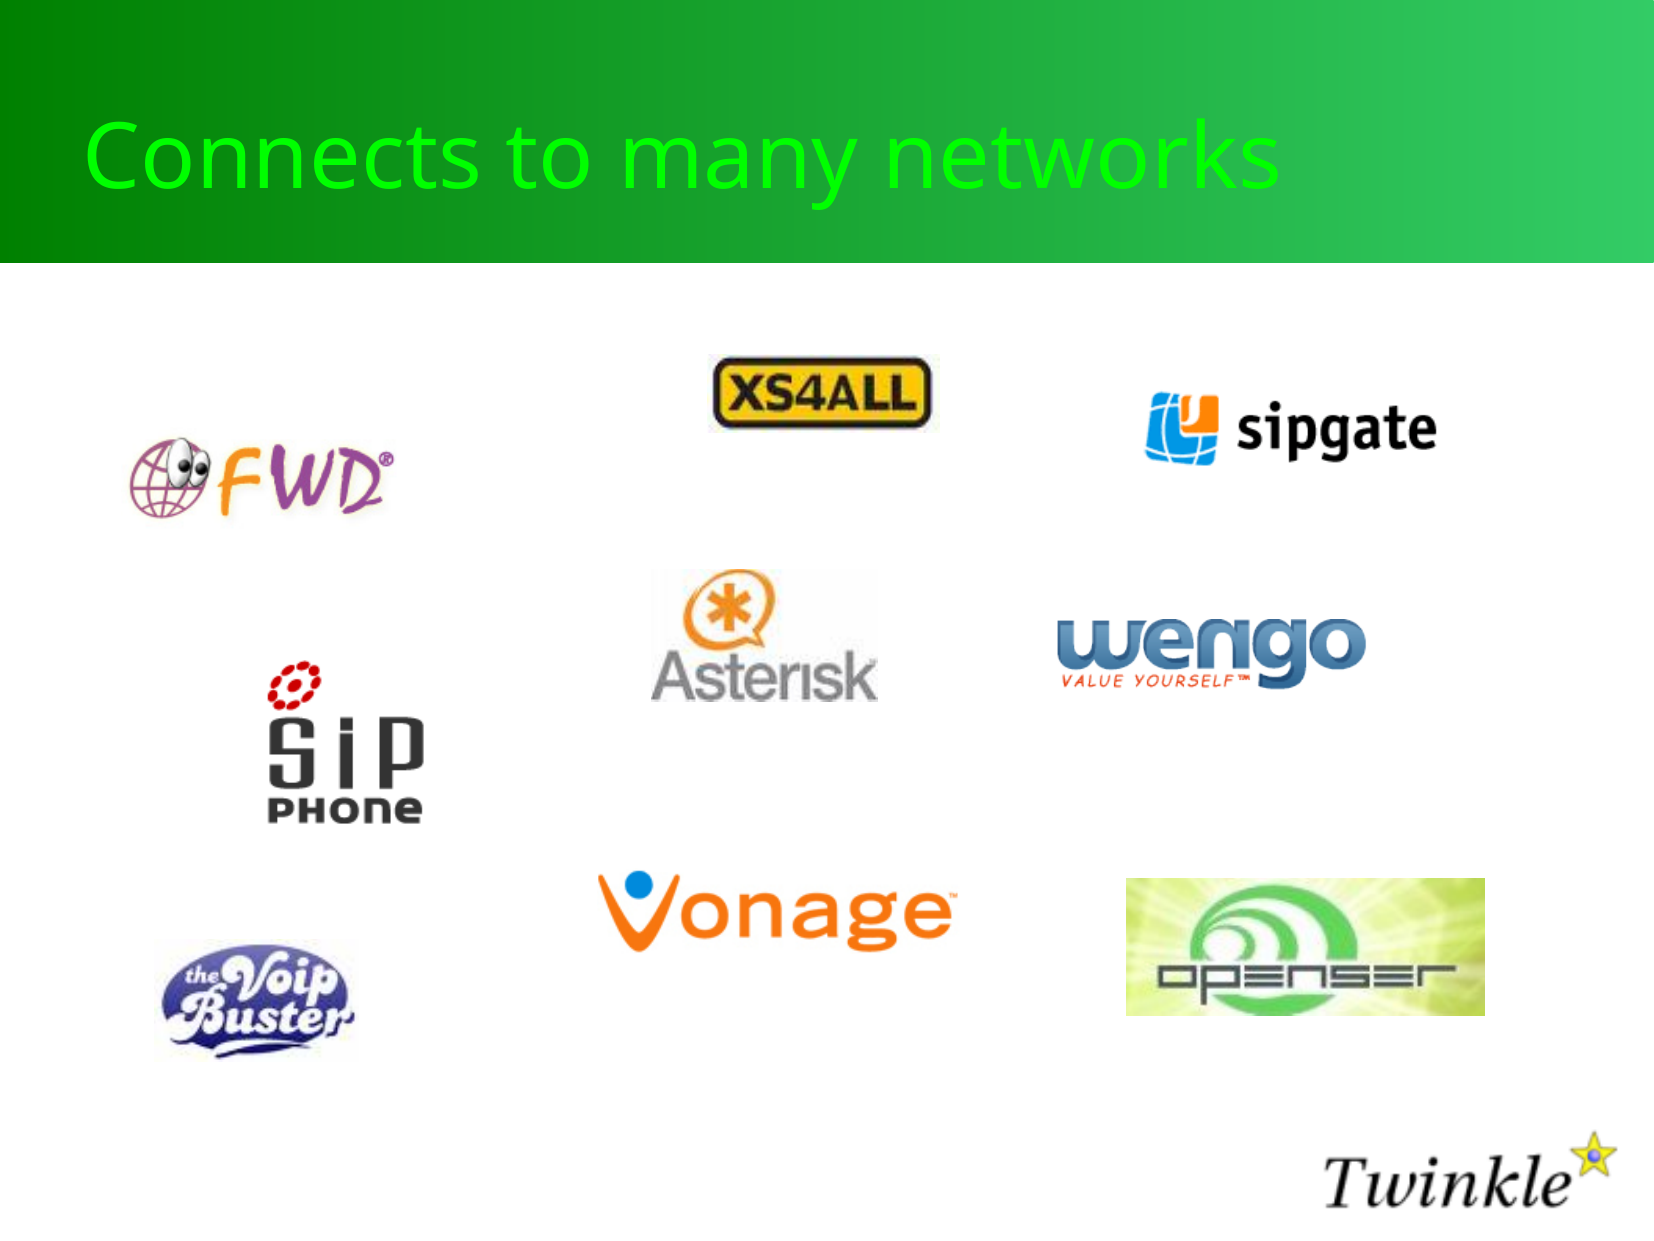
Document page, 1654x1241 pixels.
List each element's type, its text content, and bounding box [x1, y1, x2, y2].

picture [1126, 878, 1485, 1016]
picture [265, 659, 427, 827]
picture [1056, 619, 1371, 712]
picture [1312, 1124, 1626, 1221]
picture [597, 868, 961, 954]
picture [121, 427, 591, 530]
picture [154, 939, 359, 1063]
picture [707, 354, 940, 433]
picture [1125, 384, 1452, 472]
title Connects to many networks [82, 56, 1571, 250]
picture [651, 569, 878, 702]
